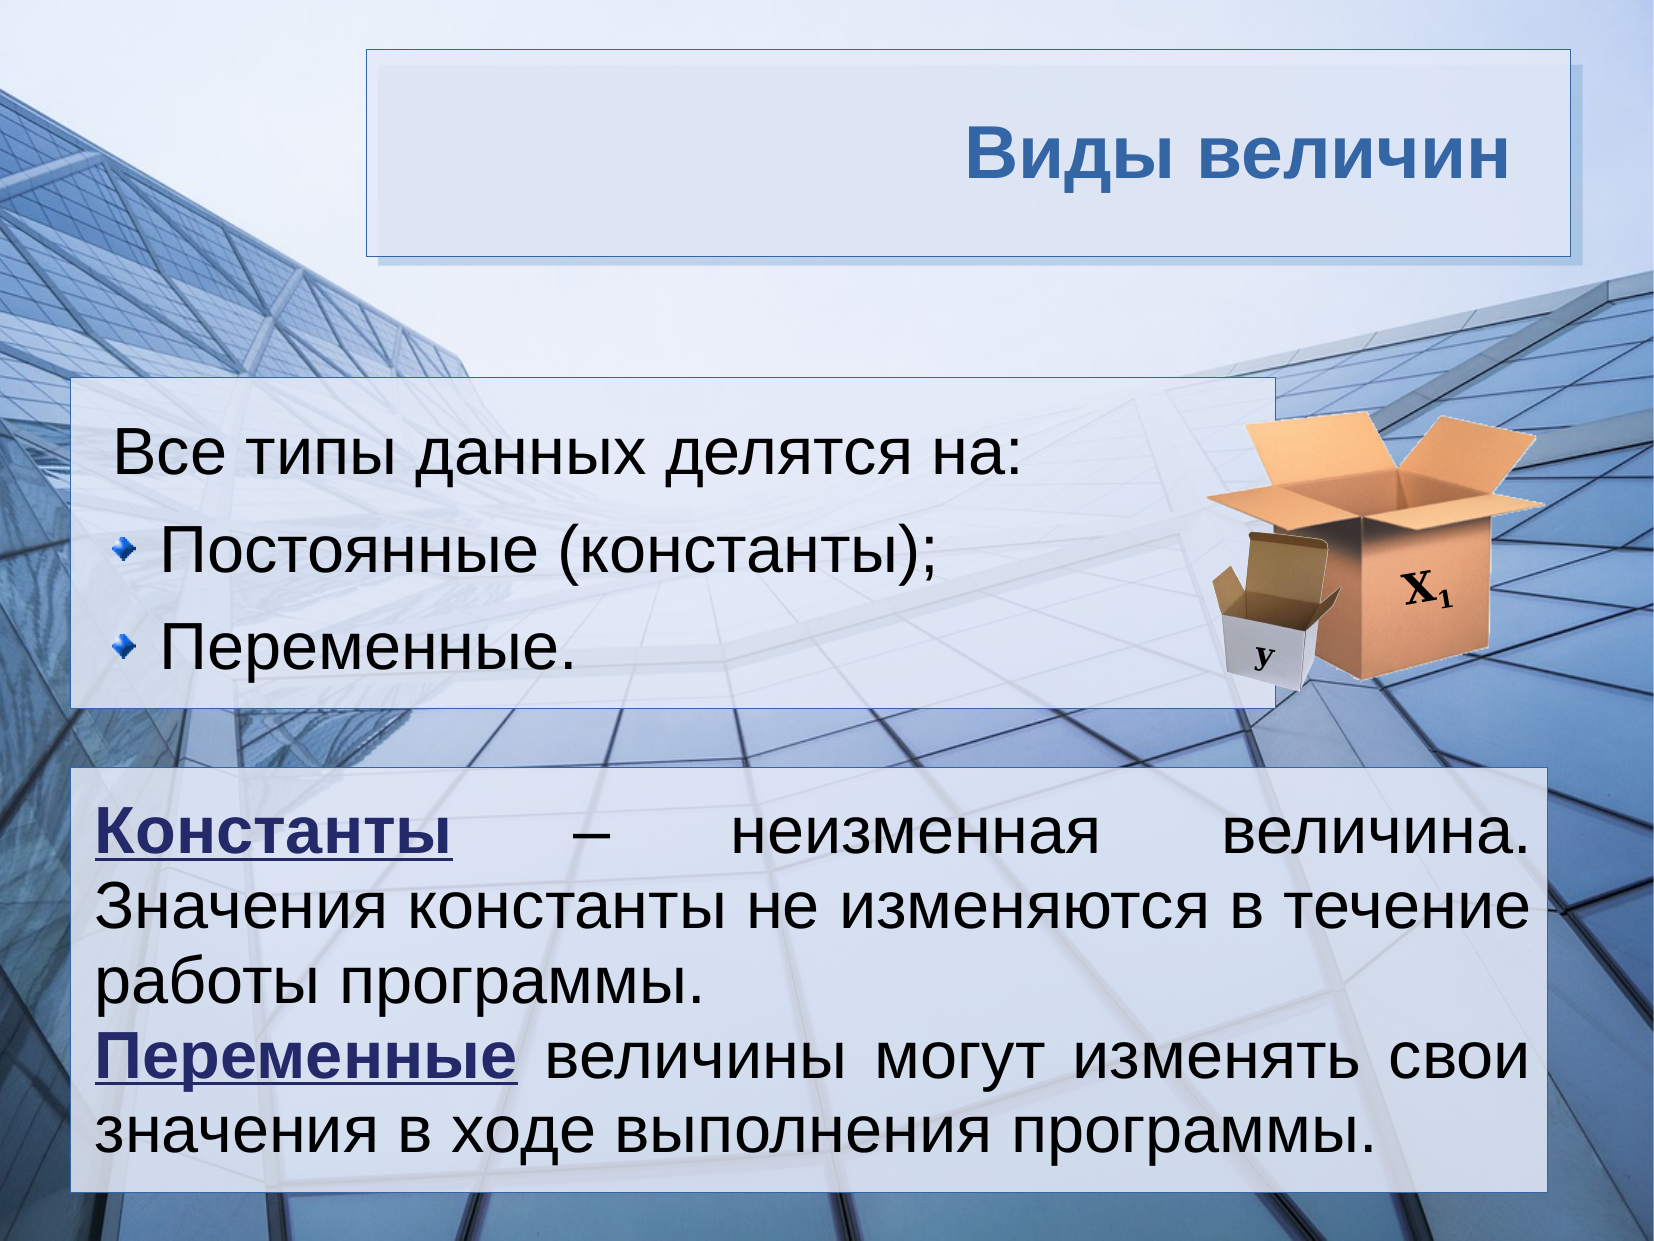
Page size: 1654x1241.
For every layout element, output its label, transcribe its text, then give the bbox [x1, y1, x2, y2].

title Виды величин [366, 49, 1571, 257]
text_box Константы – неизменная величина. Значения константы не изменяются в течение работы программы. Переменные величины могут изменять свои значения в ходе выполнения программы. [70, 767, 1548, 1193]
text_box [377, 64, 1583, 266]
text_box y [1228, 624, 1293, 733]
text_box Х1 [1382, 548, 1500, 767]
text_box Все типы данных делятся на: Постоянные (константы); Переменные. [70, 377, 1181, 709]
picture [0, 0, 1654, 1241]
